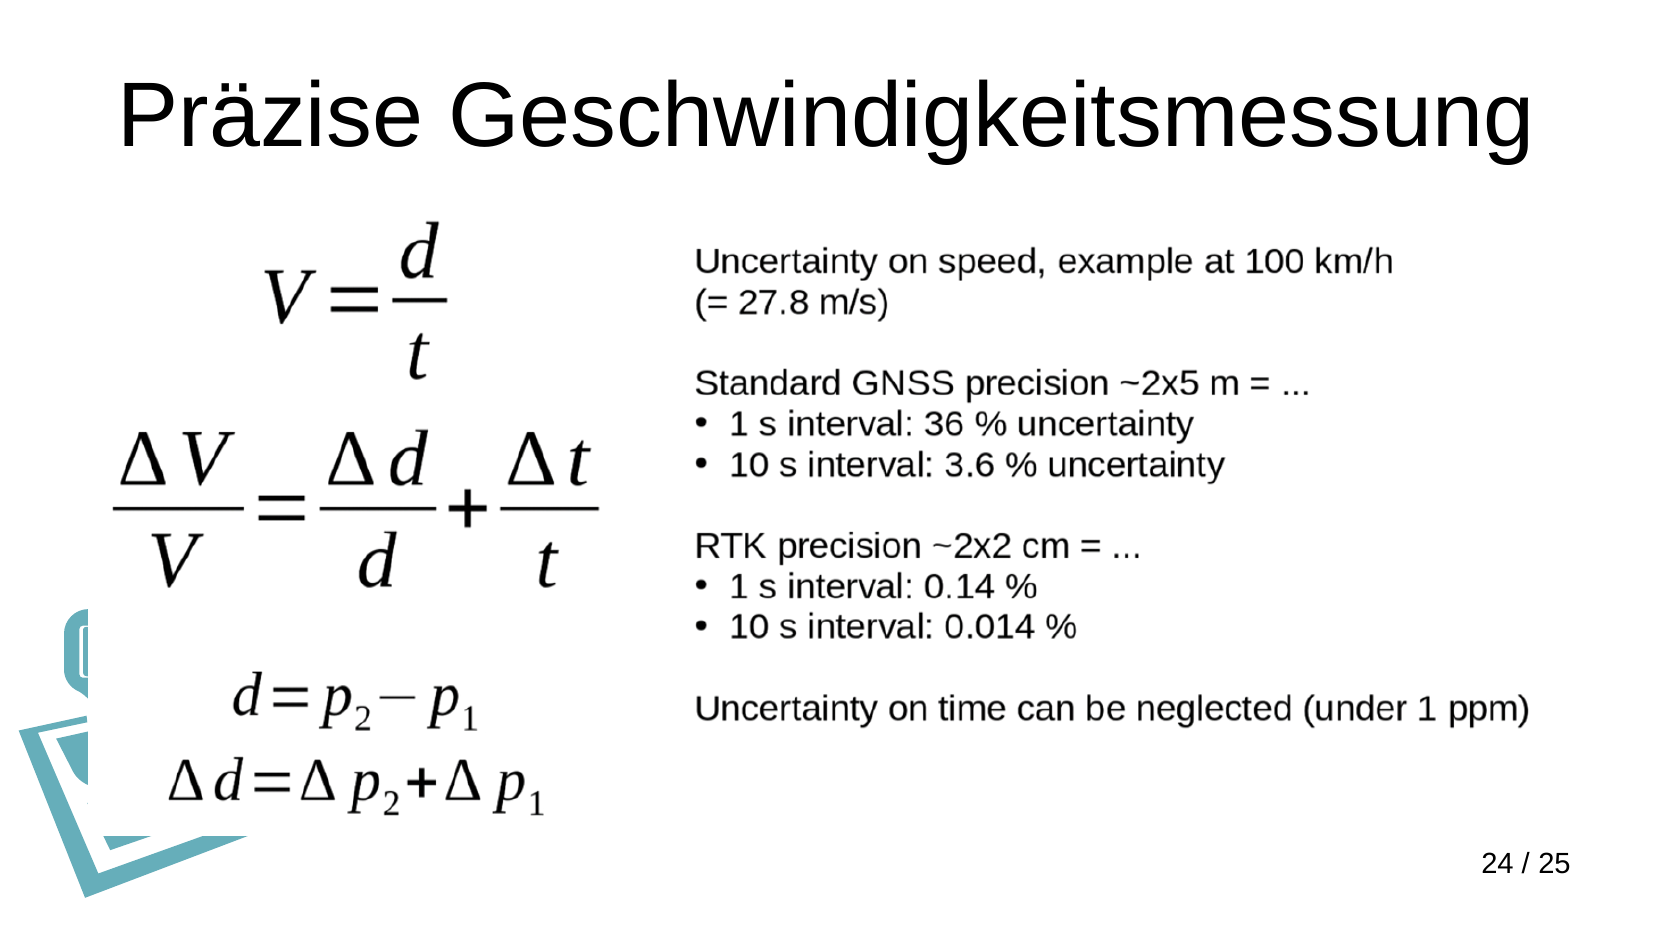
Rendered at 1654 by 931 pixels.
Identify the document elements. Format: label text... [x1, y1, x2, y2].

title Präzise Geschwindigkeitsmessung [82, 37, 1571, 193]
picture [88, 192, 1543, 837]
